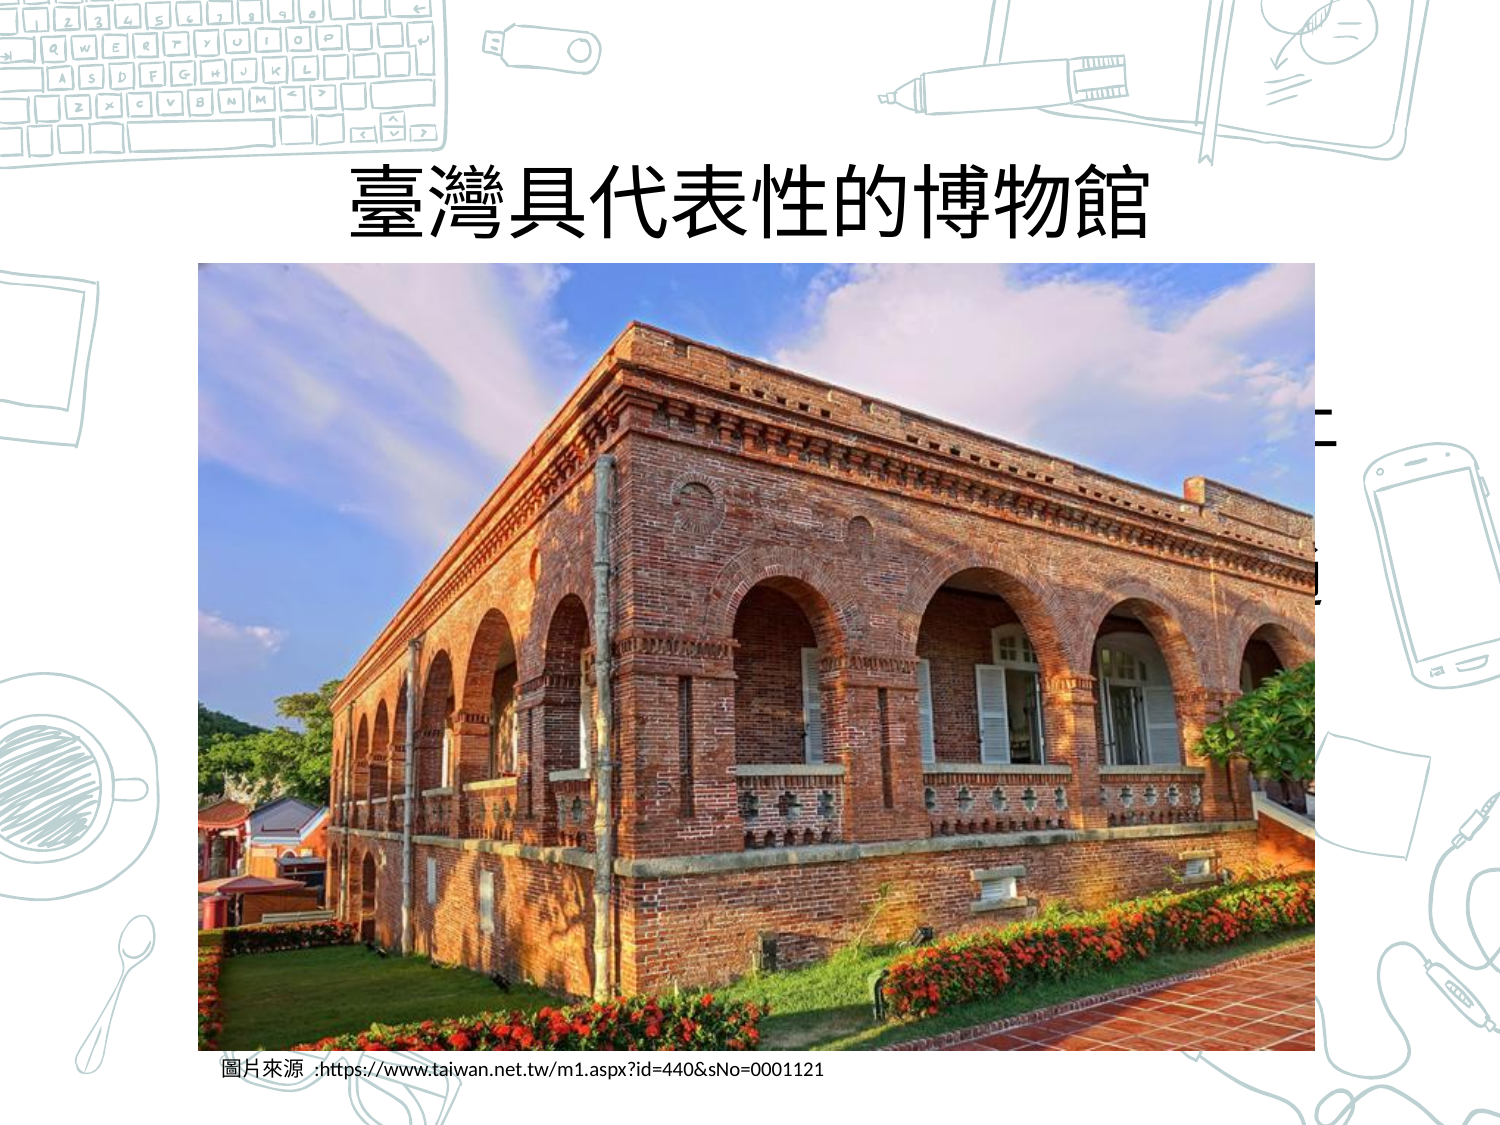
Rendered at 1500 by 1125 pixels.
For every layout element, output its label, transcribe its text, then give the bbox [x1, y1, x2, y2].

picture [198, 263, 1315, 1051]
list 打狗英國領事館及官邸 建於1879年，山下是領事館，山上是官邸 2013年開放參觀，展示打狗開港通商後之文獻、照片及模型 2019年被公告為國定古蹟 圖片來源 : https://www.taiwan.net.tw/m1.aspx?id=440&sNo=0001121 [185, 287, 1377, 1125]
title 臺灣具代表性的博物館 [185, 136, 1315, 264]
